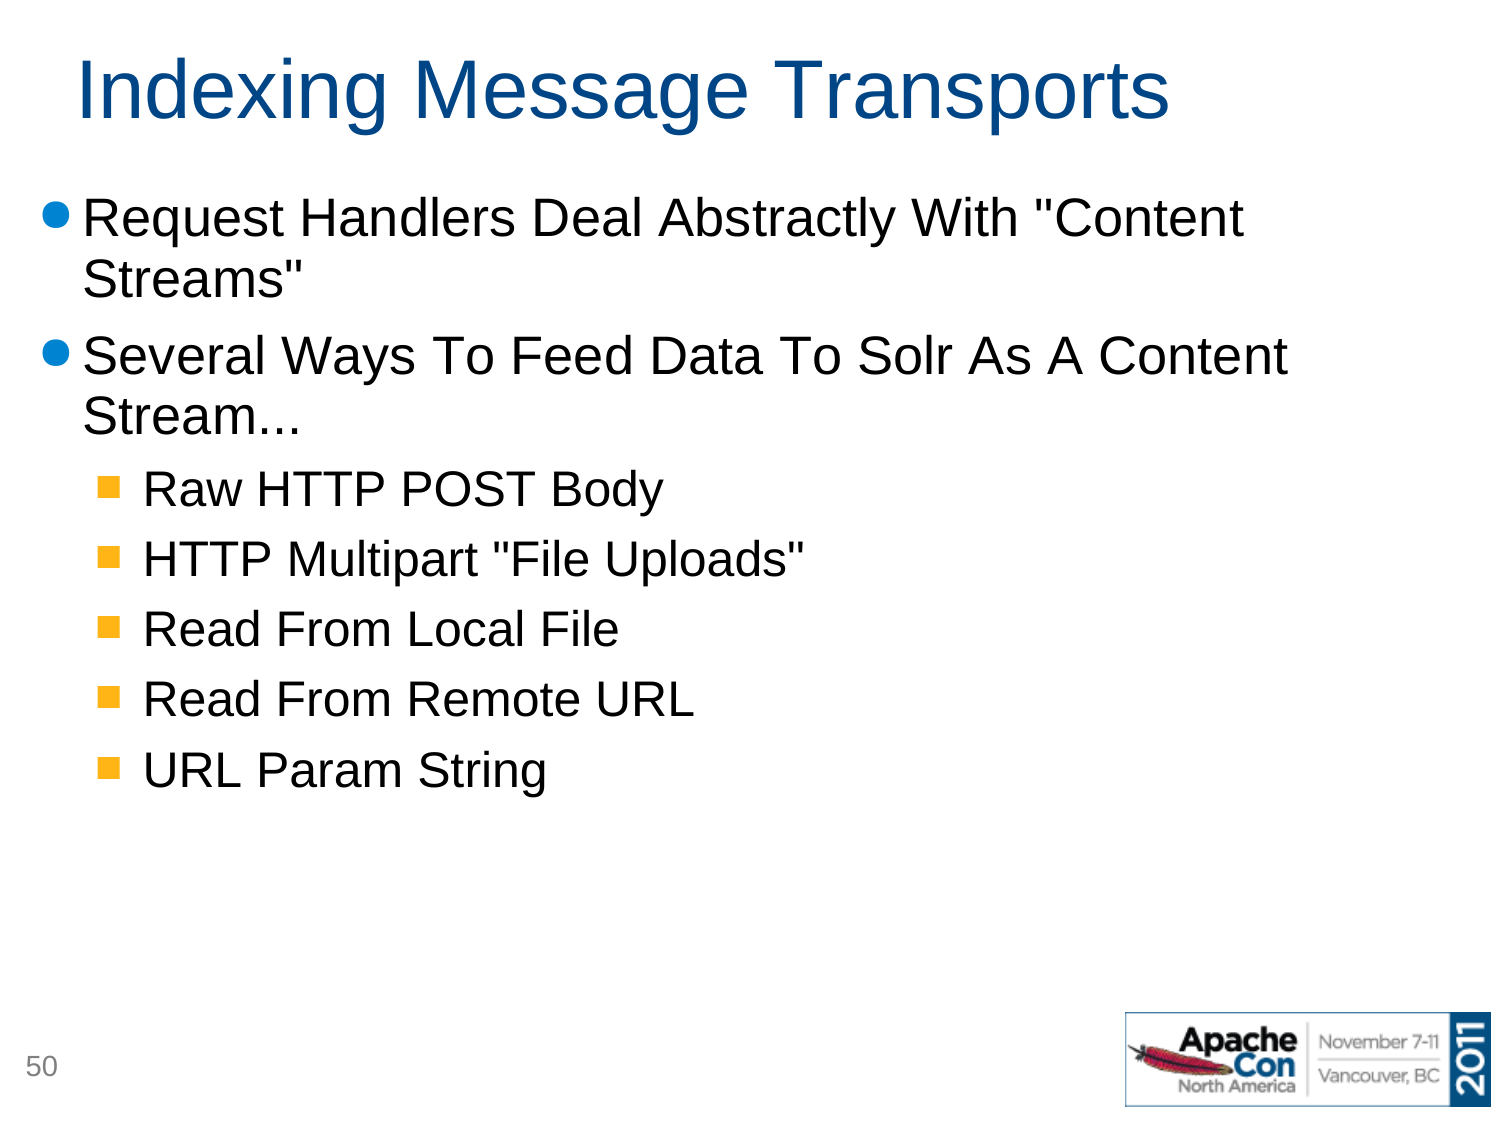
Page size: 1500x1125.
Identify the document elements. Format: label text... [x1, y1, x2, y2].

list Request Handlers Deal Abstractly With "Content Streams" Several Ways To Feed Data To Solr As A Content Stream... Raw HTTP POST Body HTTP Multipart "File Uploads" Read From Local File Read From Remote URL URL Param String [37, 187, 1463, 1006]
title Indexing Message Transports [75, 0, 1425, 181]
picture [1125, 1012, 1491, 1107]
